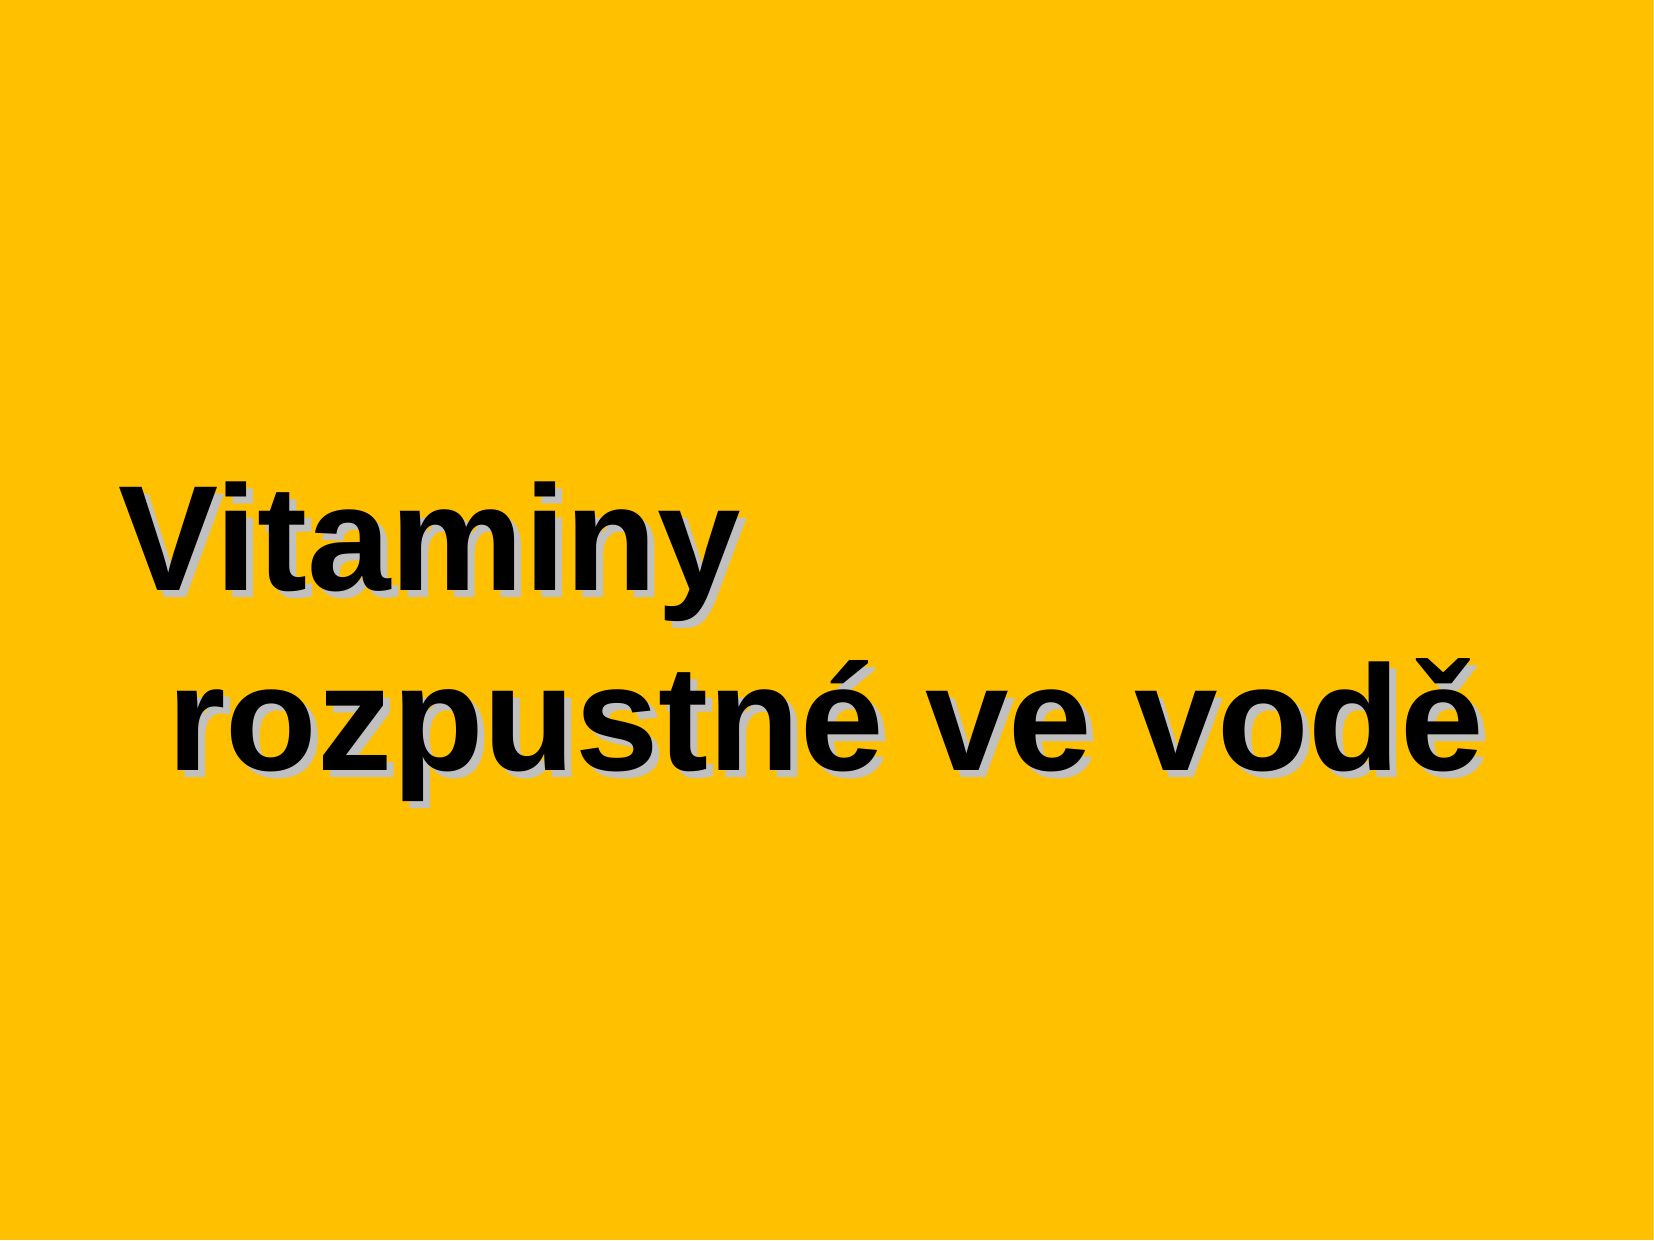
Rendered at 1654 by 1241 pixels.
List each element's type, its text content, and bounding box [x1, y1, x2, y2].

subtitle Vitaminy rozpustné ve vodě [82, 438, 1571, 802]
